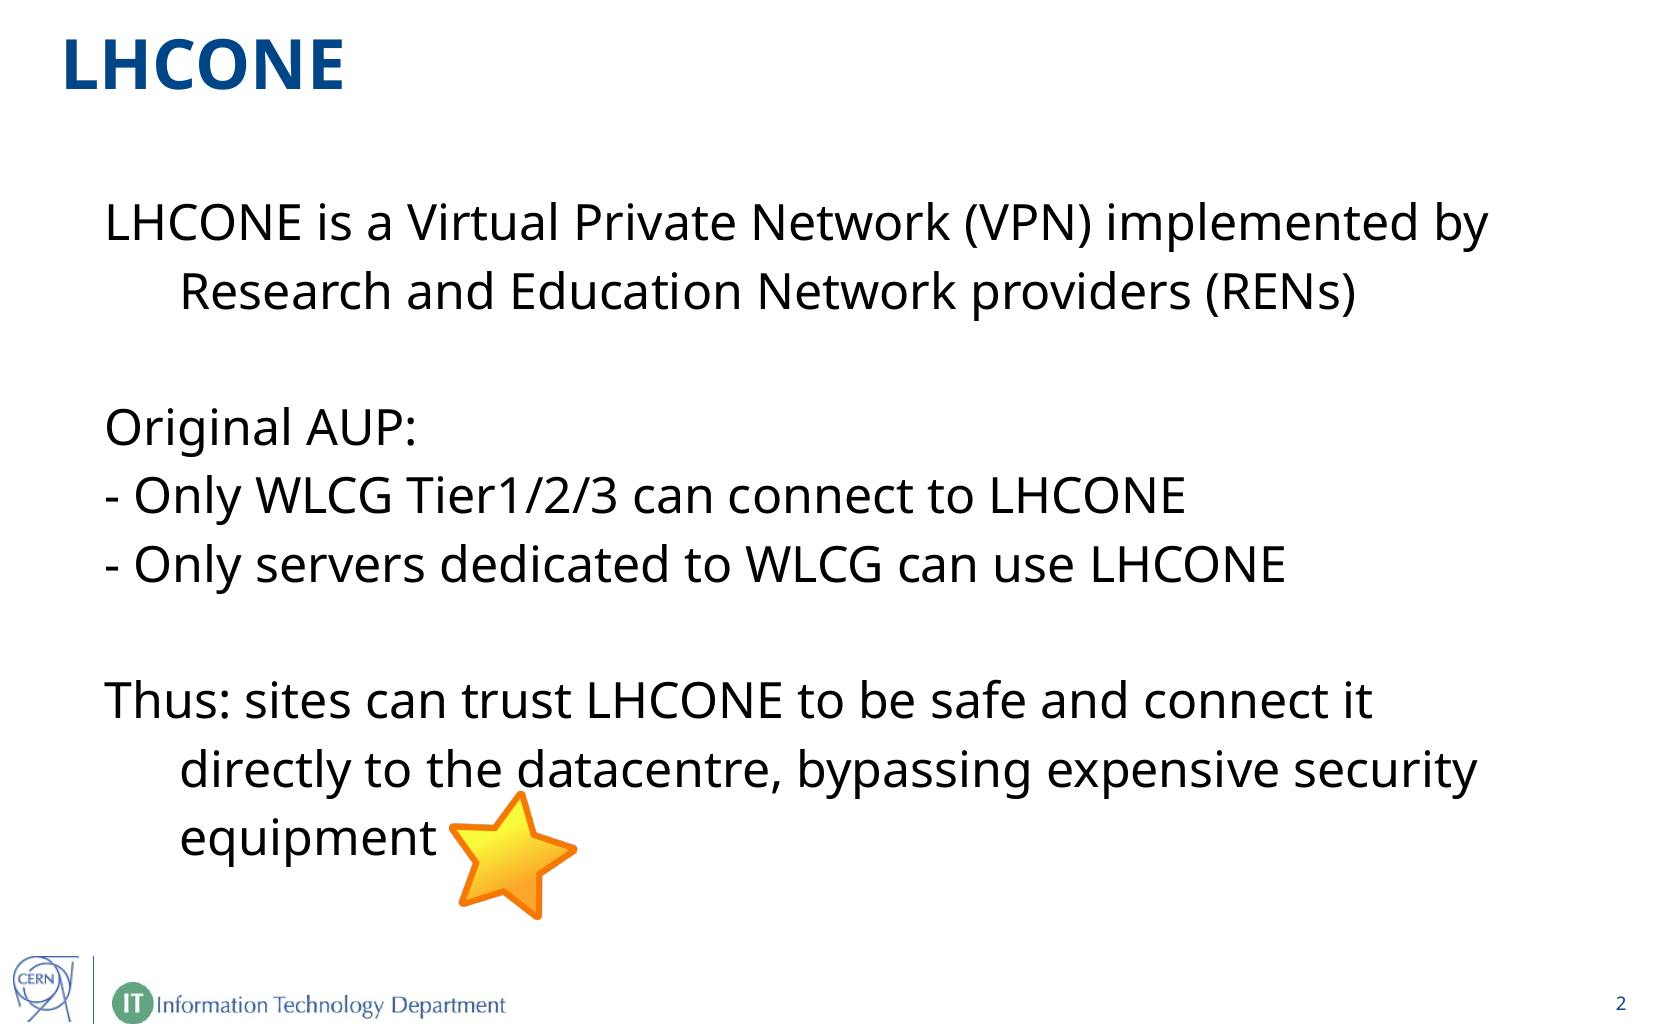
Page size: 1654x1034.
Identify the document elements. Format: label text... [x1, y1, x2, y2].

title LHCONE [60, 0, 1528, 138]
picture [112, 982, 755, 1024]
picture [13, 956, 79, 1032]
text_box LHCONE is a Virtual Private Network (VPN) implemented by Research and Education Network providers (RENs) Original AUP: - Only WLCG Tier1/2/3 can connect to LHCONE - Only servers dedicated to WLCG can use LHCONE Thus: sites can trust LHCONE to be safe and connect it directly to the datacentre, bypassing expensive security equipment [90, 180, 1549, 946]
